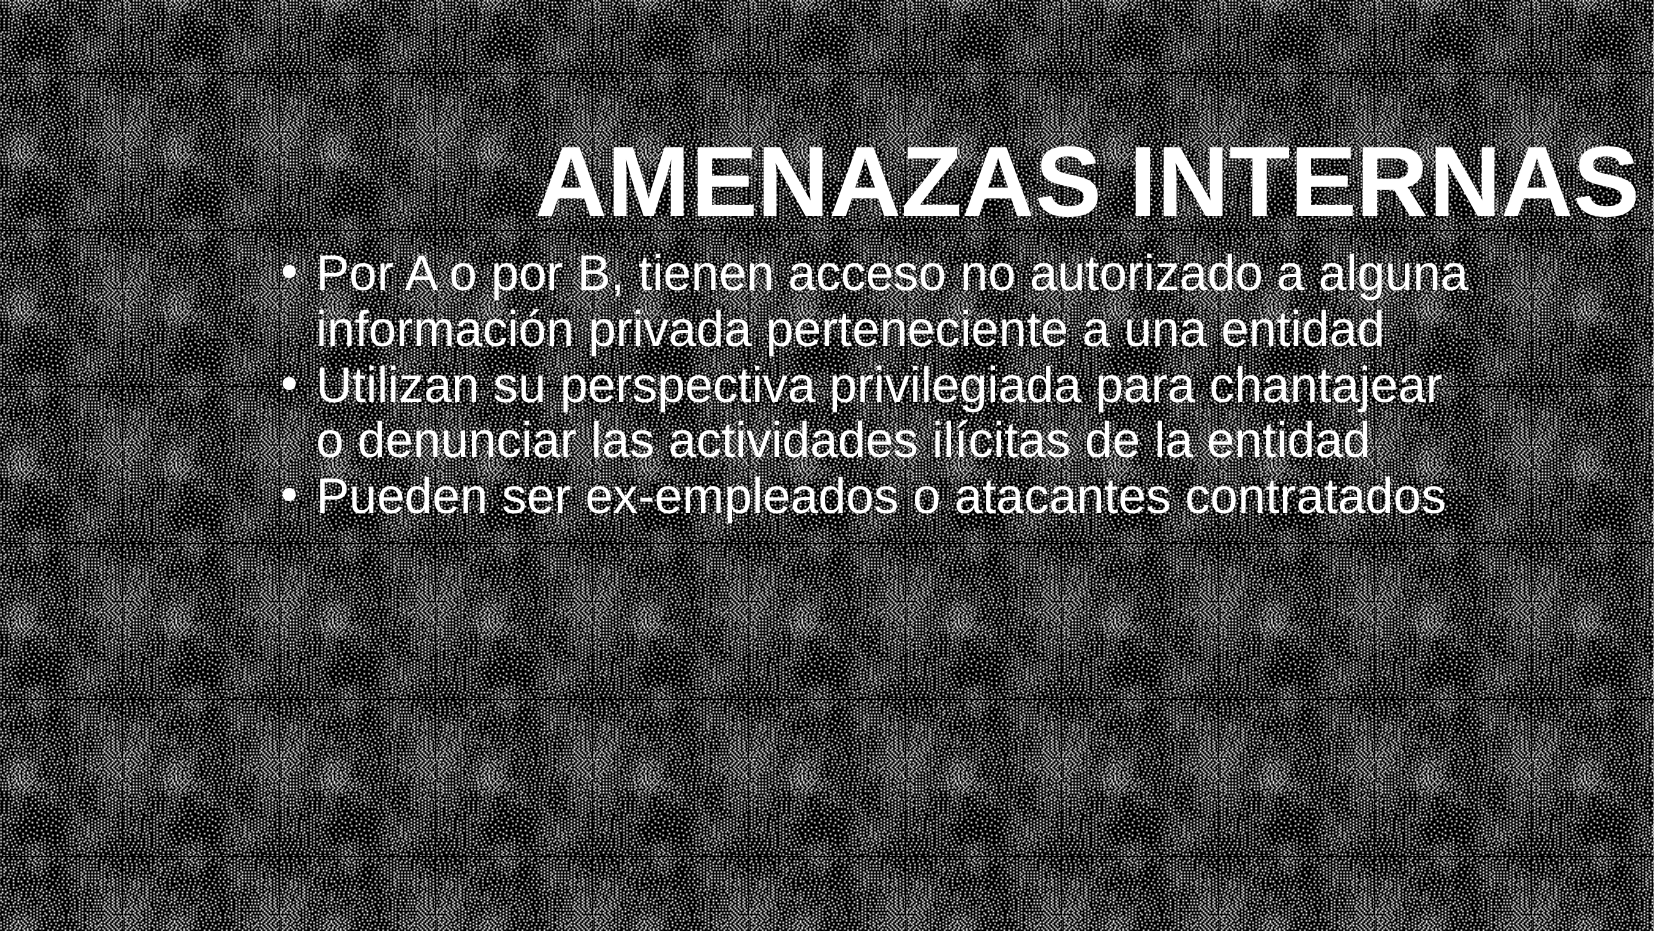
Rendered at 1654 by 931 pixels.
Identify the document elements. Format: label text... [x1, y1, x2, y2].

text_box AMENAZAS INTERNAS [520, 118, 1654, 245]
text_box Por A o por B, tienen acceso no autorizado a alguna información privada perteneciente a una entidad Utilizan su perspectiva privilegiada para chantajear o denunciar las actividades ilícitas de la entidad Pueden ser ex-empleados o atacantes contratados [265, 237, 1485, 532]
picture [0, 0, 1654, 931]
